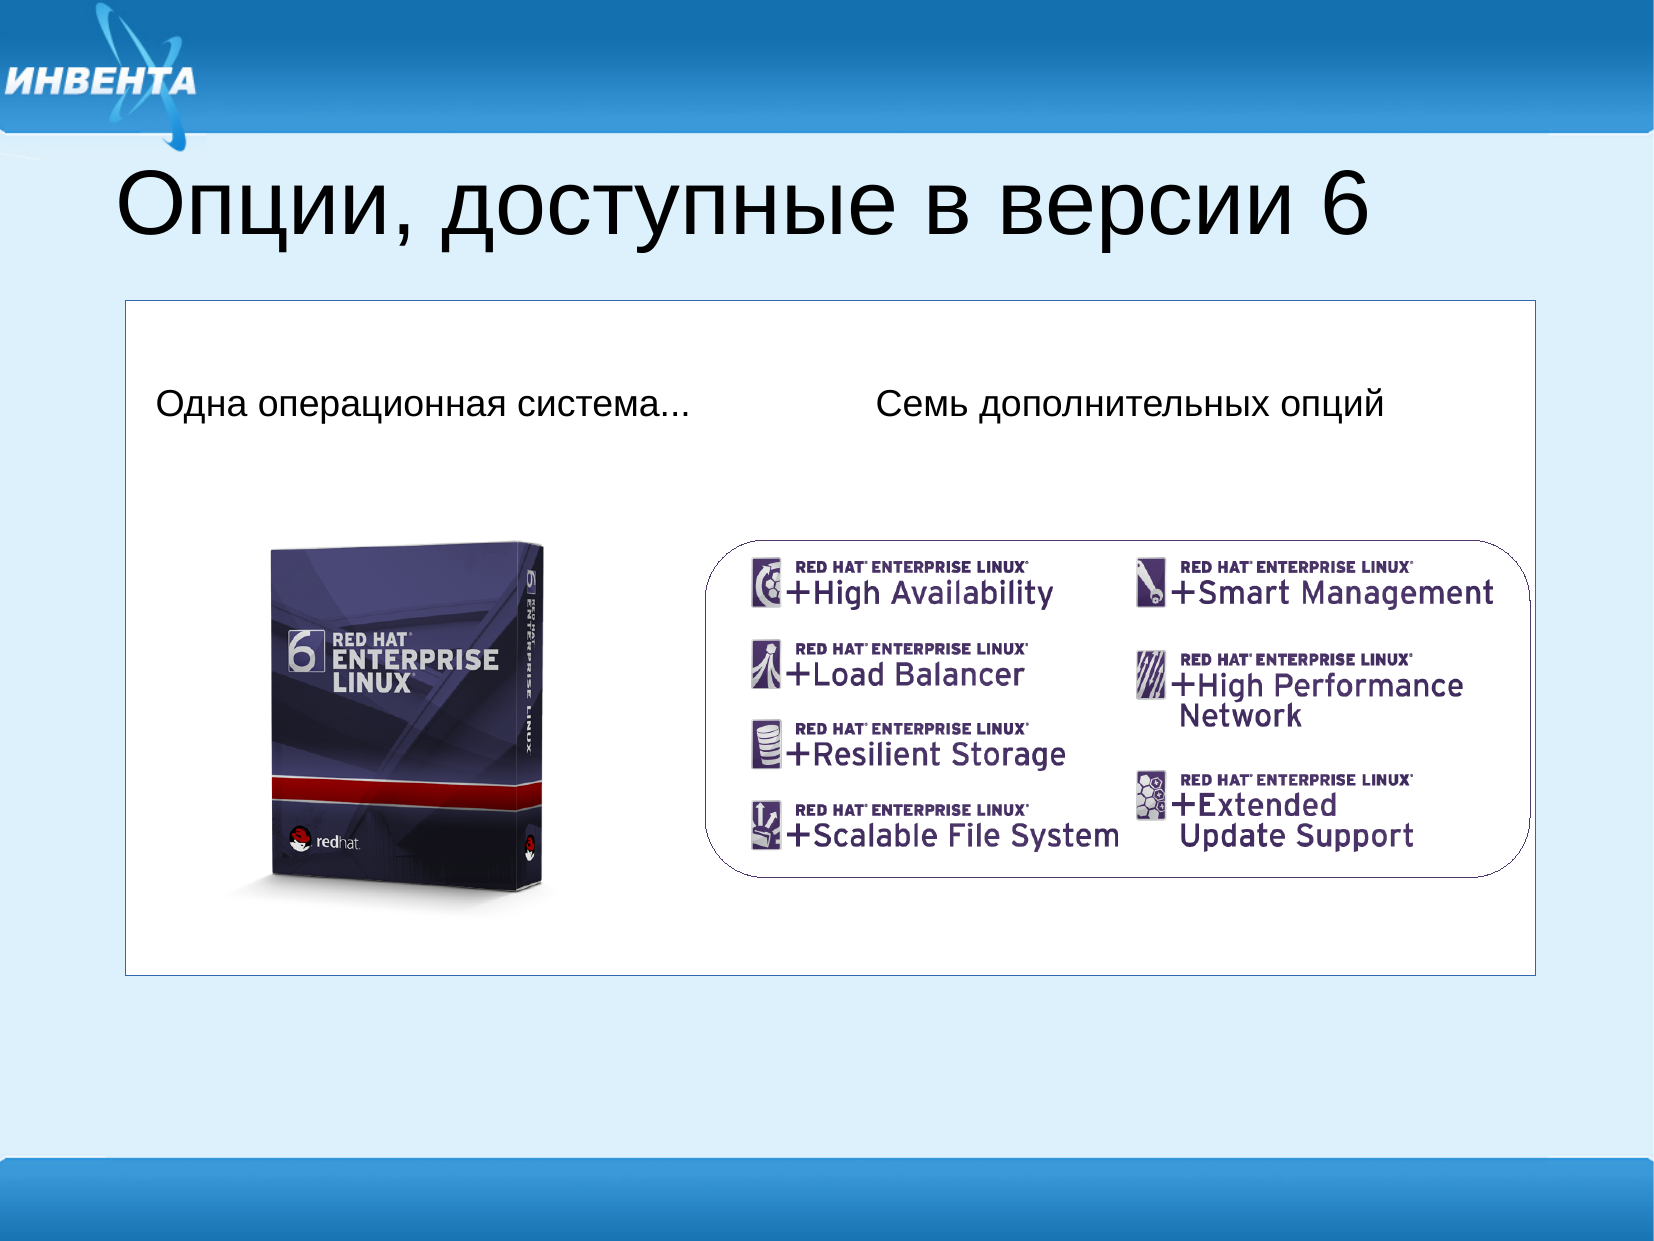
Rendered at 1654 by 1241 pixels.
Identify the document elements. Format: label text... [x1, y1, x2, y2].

picture [0, 0, 1654, 1241]
text_box Одна операционная система... [140, 375, 707, 432]
text_box Семь дополнительных опций [860, 375, 1400, 432]
title Опции, доступные в версии 6 [82, 90, 1571, 316]
text_box [125, 316, 1536, 976]
